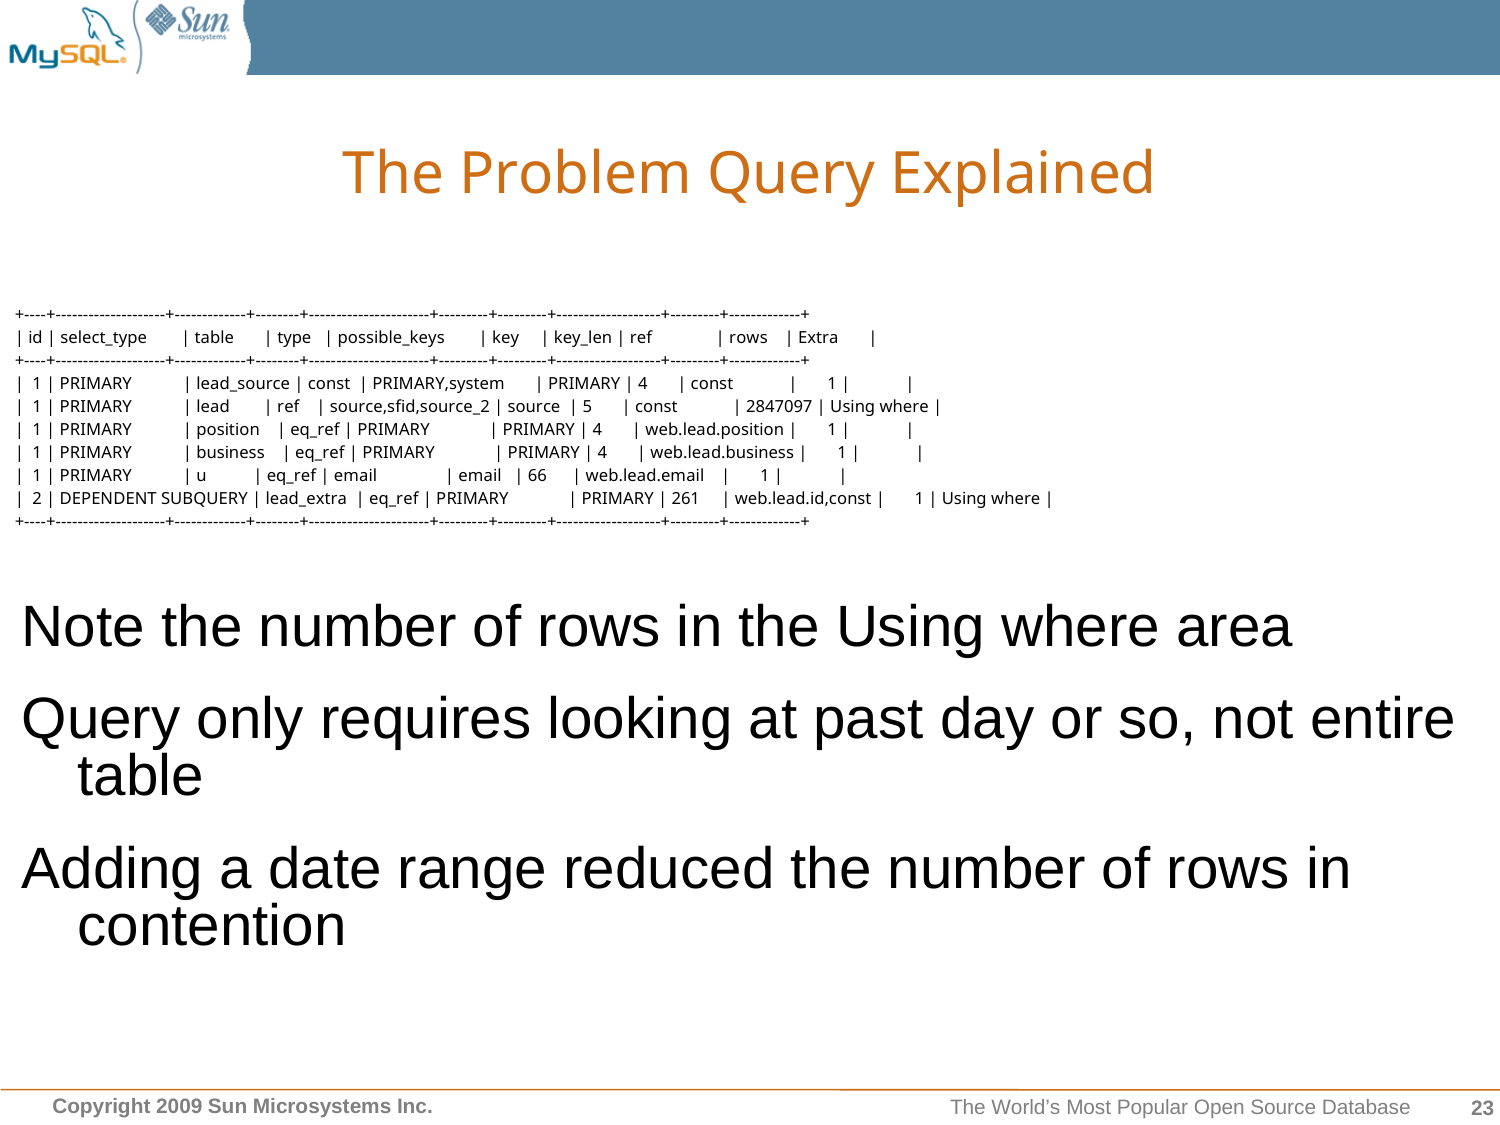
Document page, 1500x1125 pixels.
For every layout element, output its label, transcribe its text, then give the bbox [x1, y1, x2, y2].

title The Problem Query Explained [0, 87, 1500, 225]
text_box +----+--------------------+-------------+--------+----------------------+---------+---------+-------------------+---------+-------------+ | id | select_type | table | type | possible_keys | key | key_len | ref | rows | Extra | +----+--------------------+-------------+--------+----------------------+---------+---------+-------------------+---------+-------------+ | 1 | PRIMARY | lead_source | const | PRIMARY,system | PRIMARY | 4 | const | 1 | | | 1 | PRIMARY | lead | ref | source,sfid,source_2 | source | 5 | const | 2847097 | Using where | | 1 | PRIMARY | position | eq_ref | PRIMARY | PRIMARY | 4 | web.lead.position | 1 | | | 1 | PRIMARY | business | eq_ref | PRIMARY | PRIMARY | 4 | web.lead.business | 1 | | | 1 | PRIMARY | u | eq_ref | email | email | 66 | web.lead.email | 1 | | | 2 | DEPENDENT SUBQUERY | lead_extra | eq_ref | PRIMARY | PRIMARY | 261 | web.lead.id,const | 1 | Using where | +----+--------------------+-------------+--------+----------------------+---------+---------+-------------------+---------+-------------+ [0, 295, 1477, 562]
picture [0, 0, 1500, 75]
text_box Note the number of rows in the Using where area Query only requires looking at past day or so, not entire table Adding a date range reduced the number of rows in contention [7, 593, 1477, 857]
